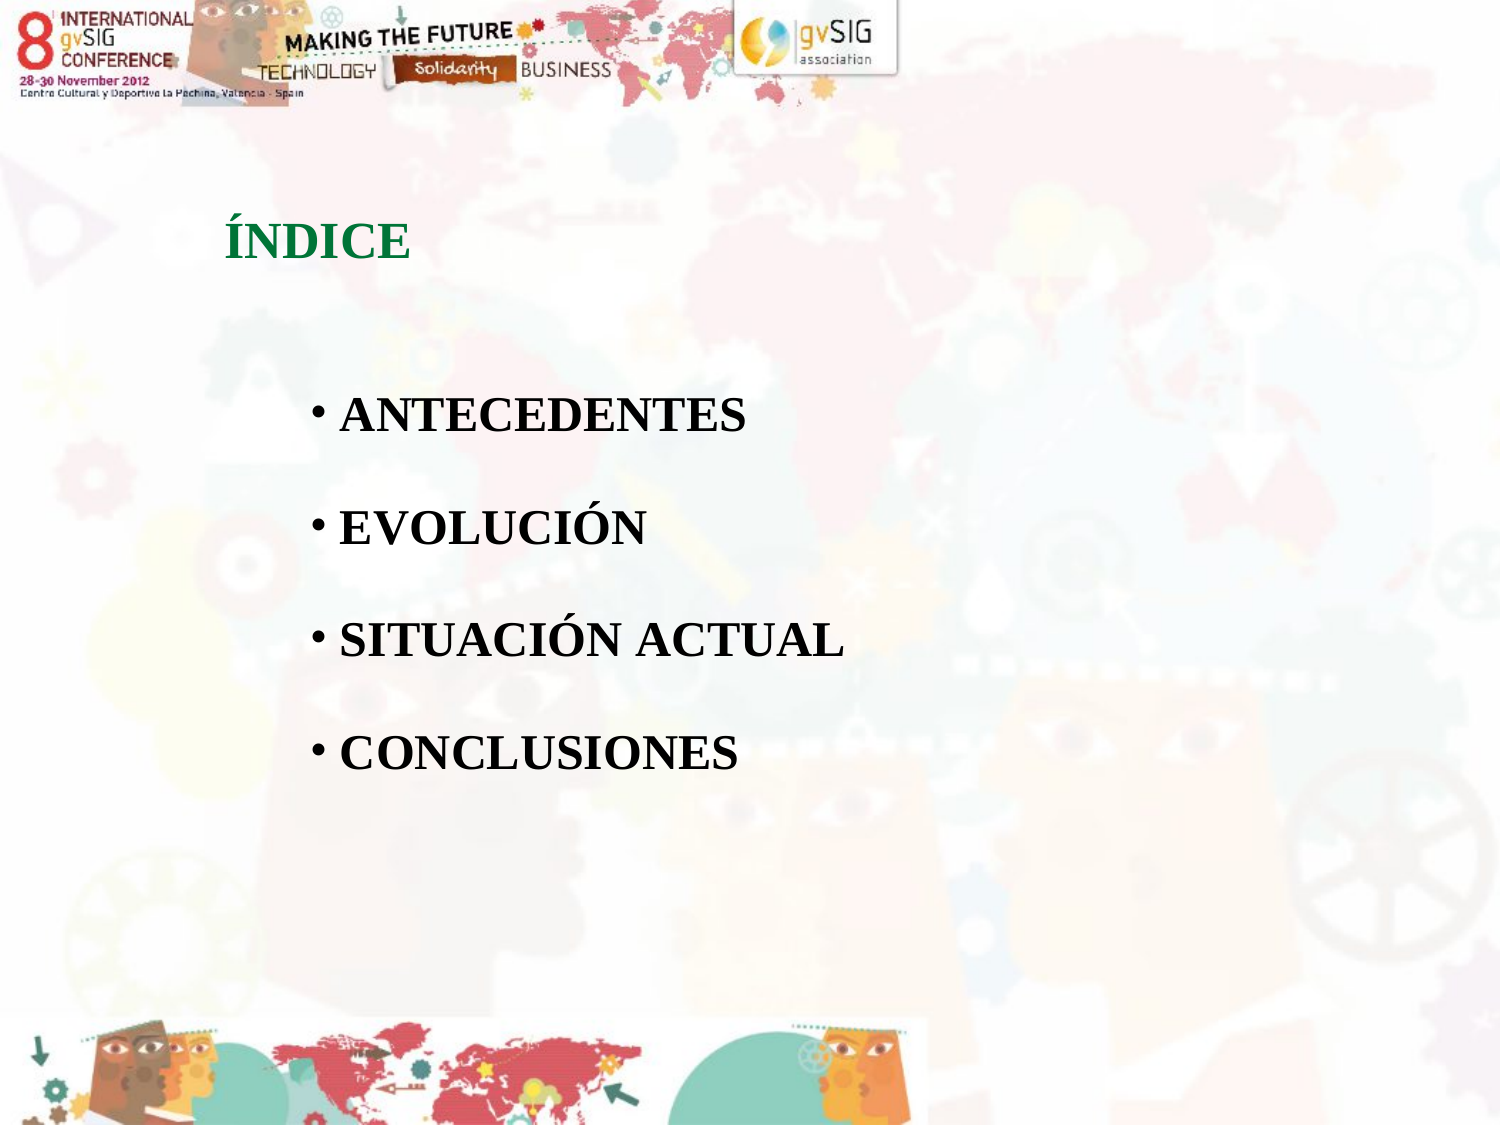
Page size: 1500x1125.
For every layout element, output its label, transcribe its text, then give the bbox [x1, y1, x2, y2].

text_box ÍNDICE [149, 200, 488, 276]
text_box ANTECEDENTES EVOLUCIÓN SITUACIÓN ACTUAL CONCLUSIONES [295, 341, 975, 787]
picture [0, 0, 1500, 1125]
